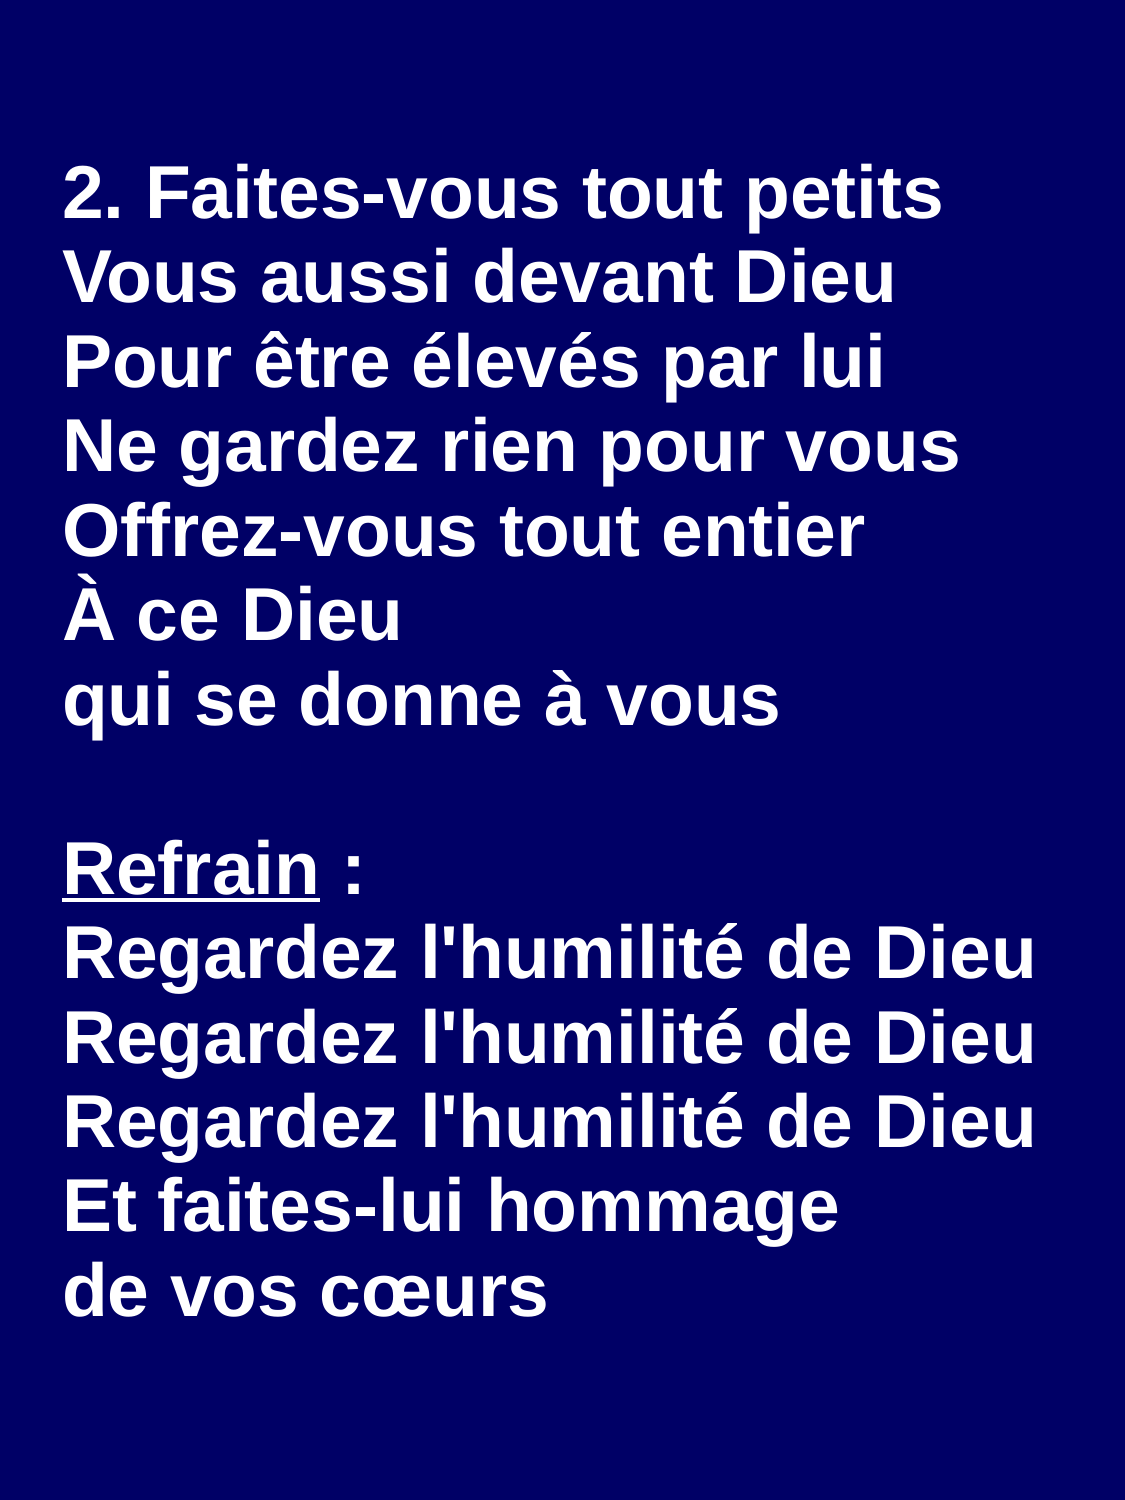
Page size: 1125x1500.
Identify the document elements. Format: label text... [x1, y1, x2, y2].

text_box 2. Faites-vous tout petits Vous aussi devant Dieu Pour être élevés par lui Ne gardez rien pour vous Offrez-vous tout entier À ce Dieu qui se donne à vous Refrain : Regardez l'humilité de Dieu Regardez l'humilité de Dieu Regardez l'humilité de Dieu Et faites-lui hommage de vos cœurs [47, 35, 1110, 1441]
